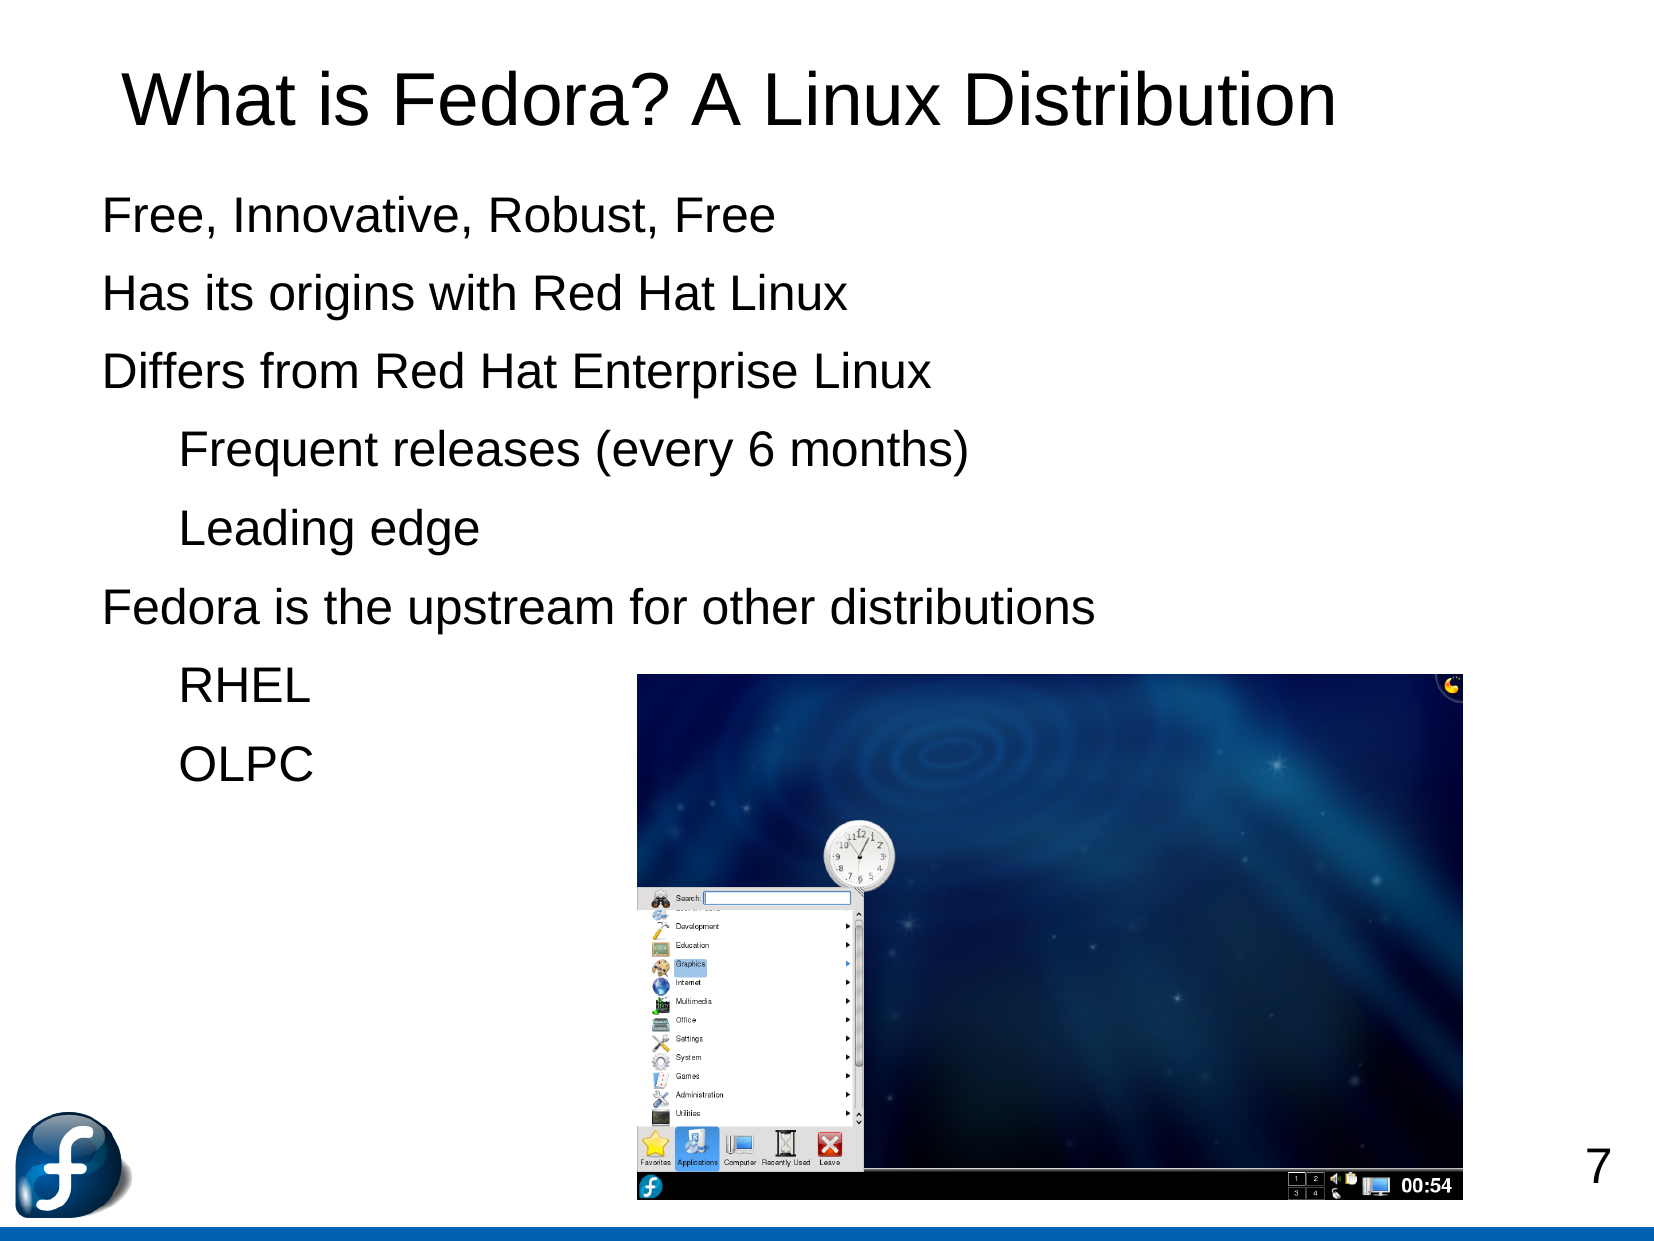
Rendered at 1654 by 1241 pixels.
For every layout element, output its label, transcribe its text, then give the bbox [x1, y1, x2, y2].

list Free, Innovative, Robust, Free Has its origins with Red Hat Linux Differs from Red Hat Enterprise Linux Frequent releases (every 6 months) Leading edge Fedora is the upstream for other distributions RHEL OLPC [83, 187, 1538, 1126]
text_box <number> [1463, 1137, 1613, 1201]
title What is Fedora? A Linux Distribution [121, 37, 1533, 161]
picture [11, 1105, 133, 1227]
picture [637, 674, 1463, 1201]
